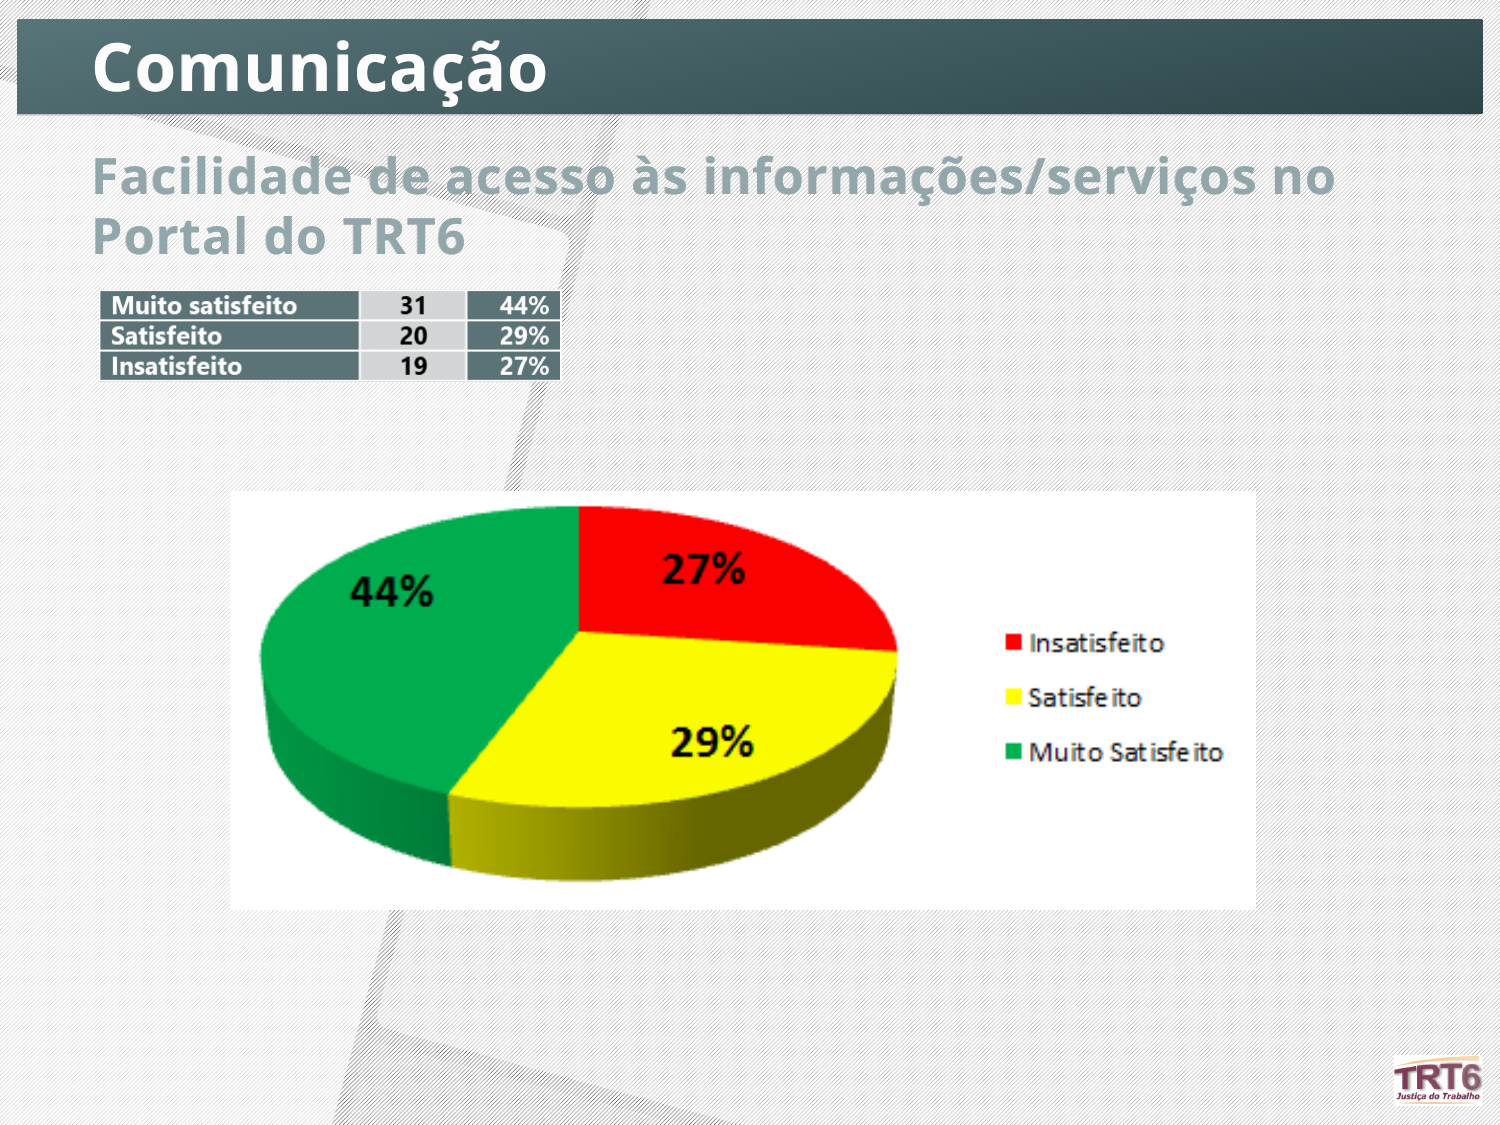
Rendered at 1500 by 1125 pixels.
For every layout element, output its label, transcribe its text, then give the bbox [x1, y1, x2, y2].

text_box Comunicação [77, 18, 1500, 113]
picture [1393, 1055, 1483, 1106]
picture [230, 491, 1256, 910]
picture [99, 281, 562, 395]
text_box [18, 19, 1482, 114]
text_box Facilidade de acesso às informações/serviços no Portal do TRT6 [77, 137, 1447, 272]
